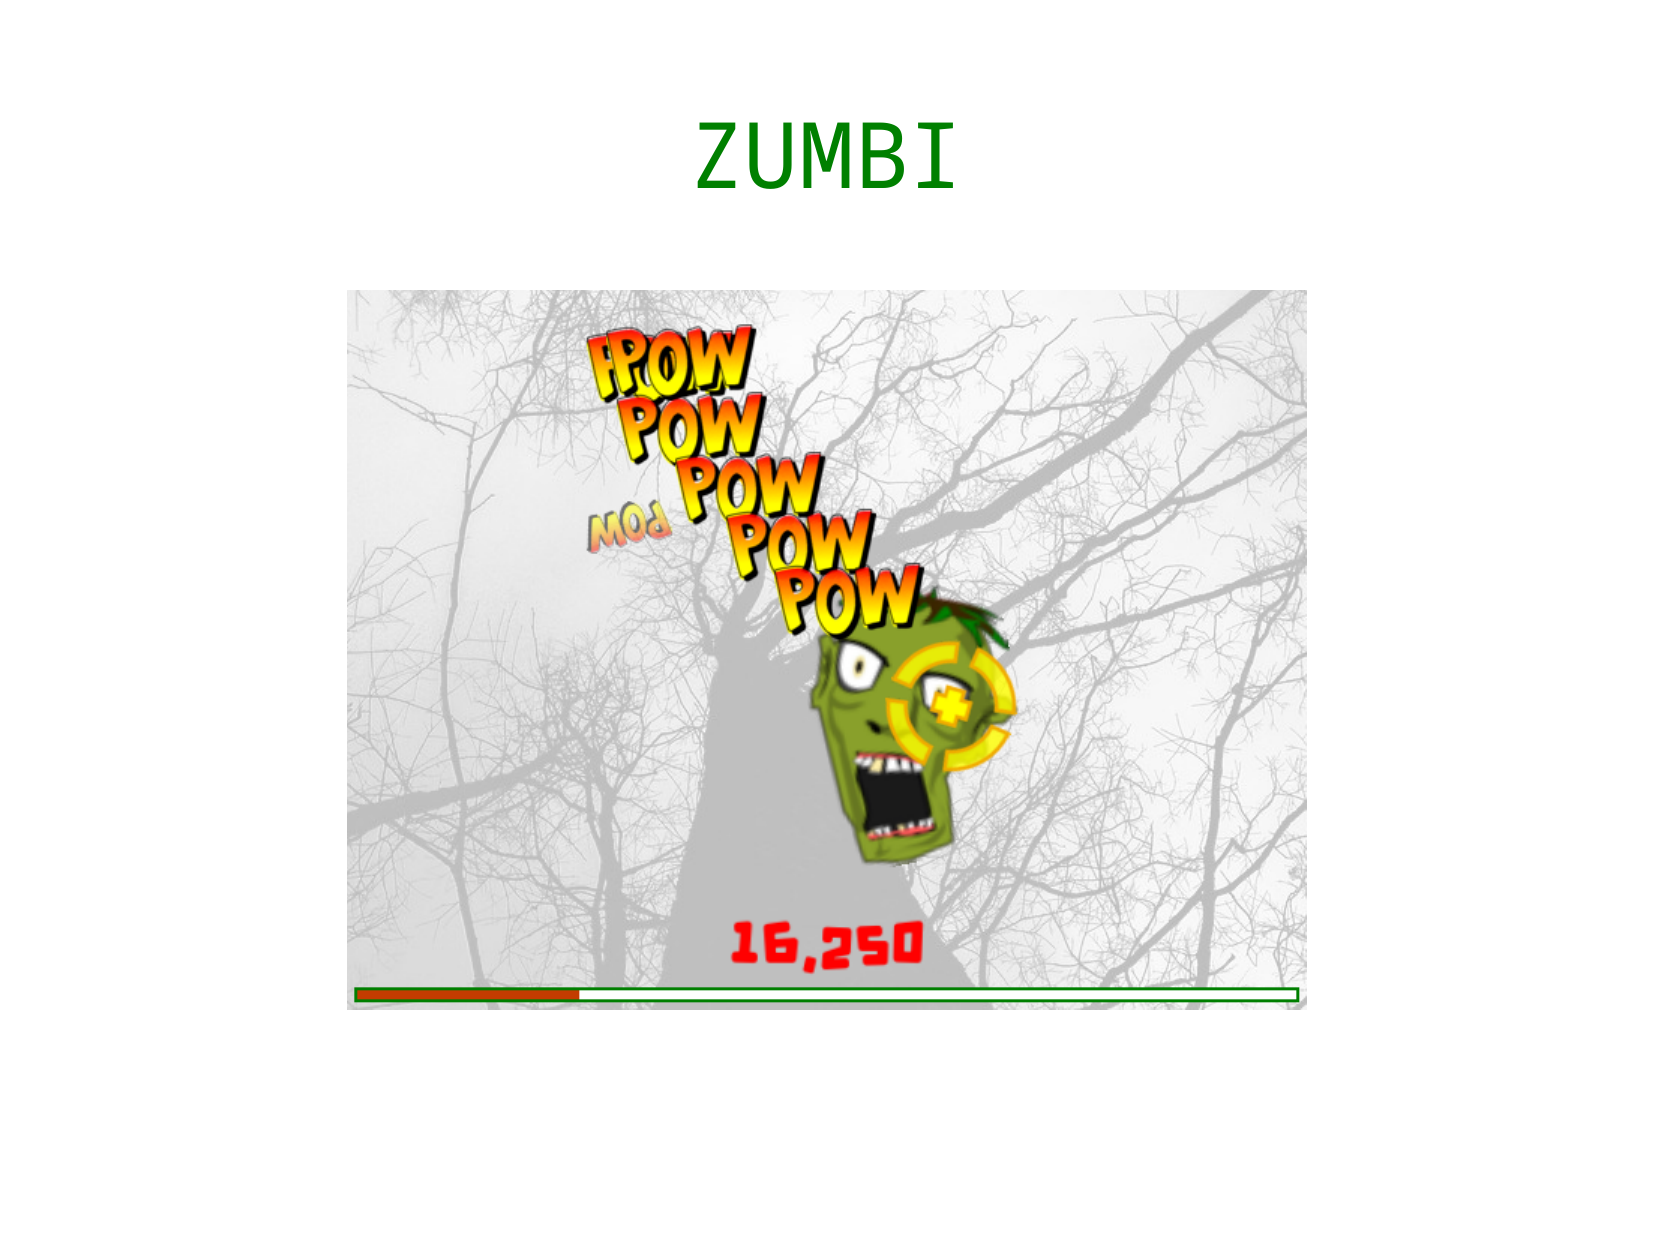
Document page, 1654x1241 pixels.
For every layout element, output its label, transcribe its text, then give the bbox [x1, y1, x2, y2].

picture [347, 290, 1307, 1010]
title ZUMBI [82, 49, 1571, 257]
